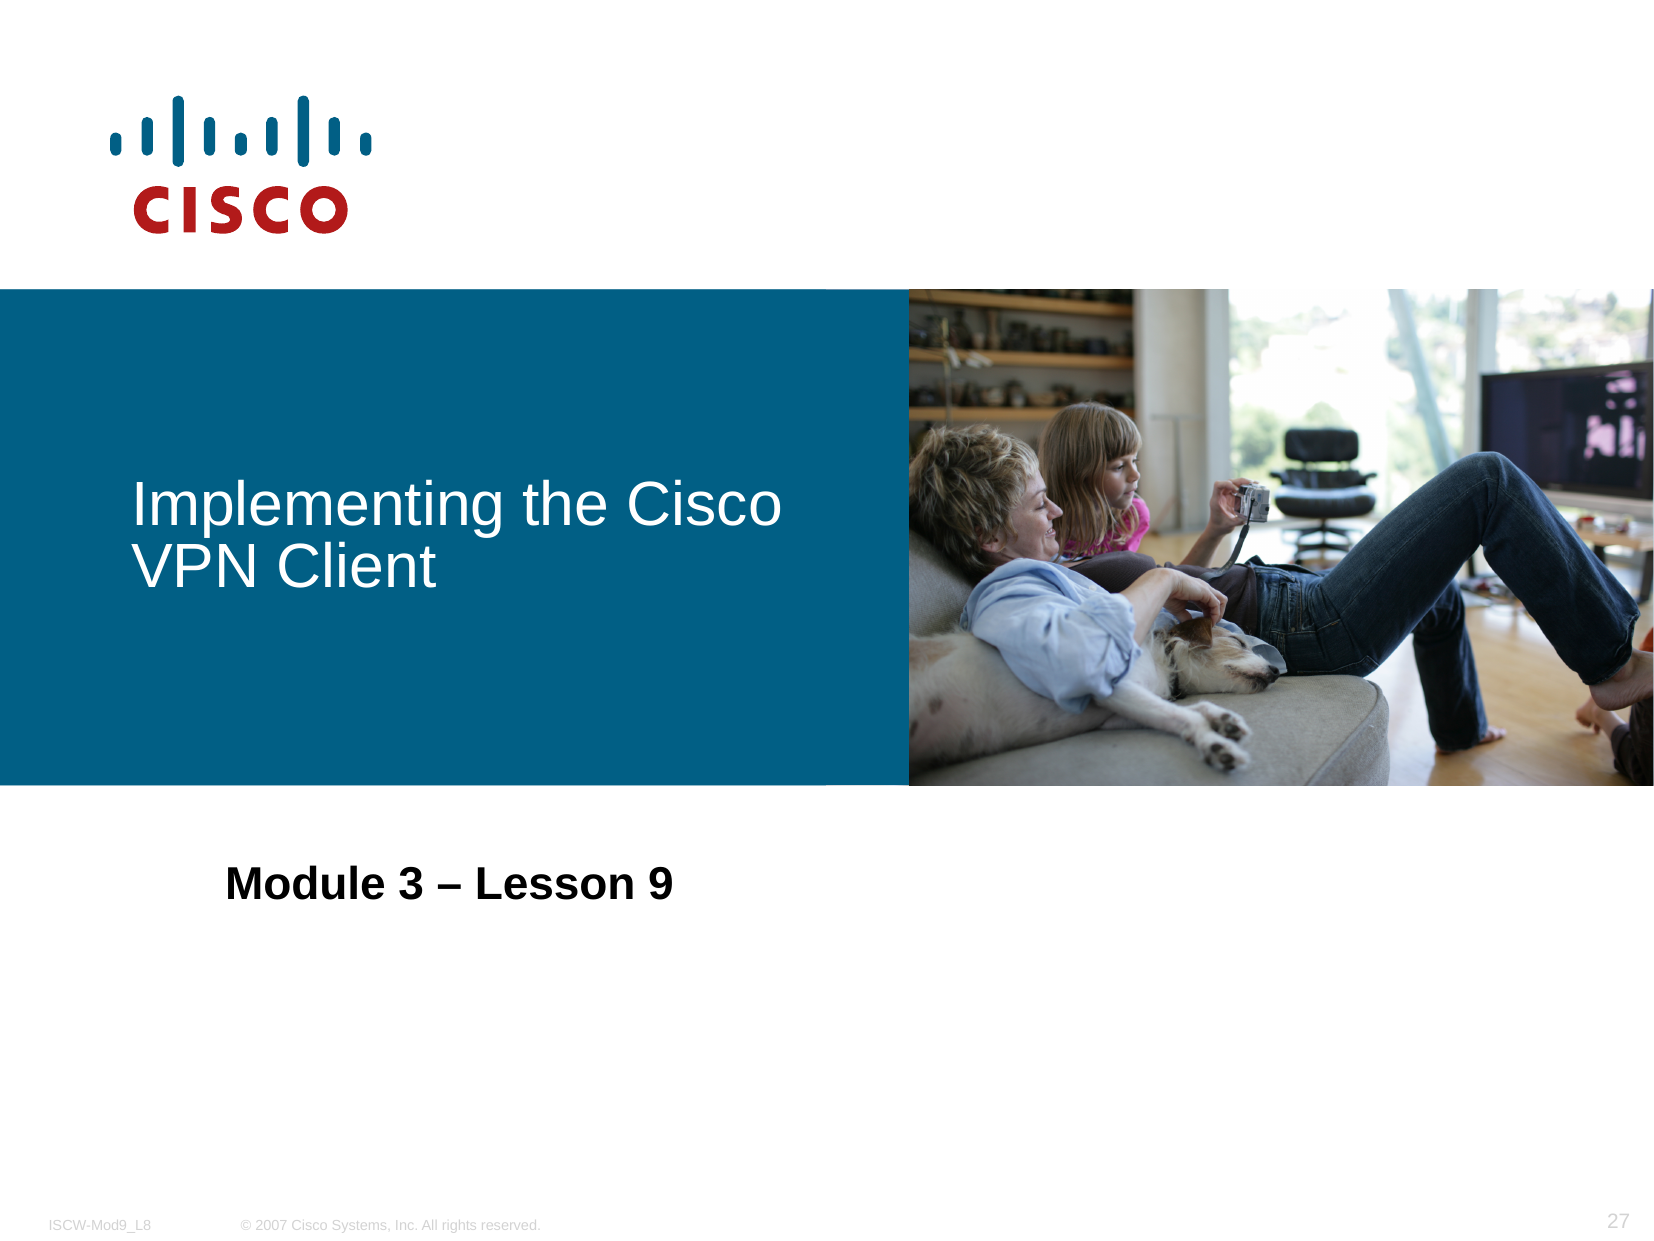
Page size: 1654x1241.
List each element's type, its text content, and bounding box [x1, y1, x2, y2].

text_box [0, 289, 909, 786]
picture [910, 289, 1654, 786]
subtitle Module 3 – Lesson 9 [117, 856, 1373, 932]
title Implementing the Cisco VPN Client [117, 455, 800, 620]
